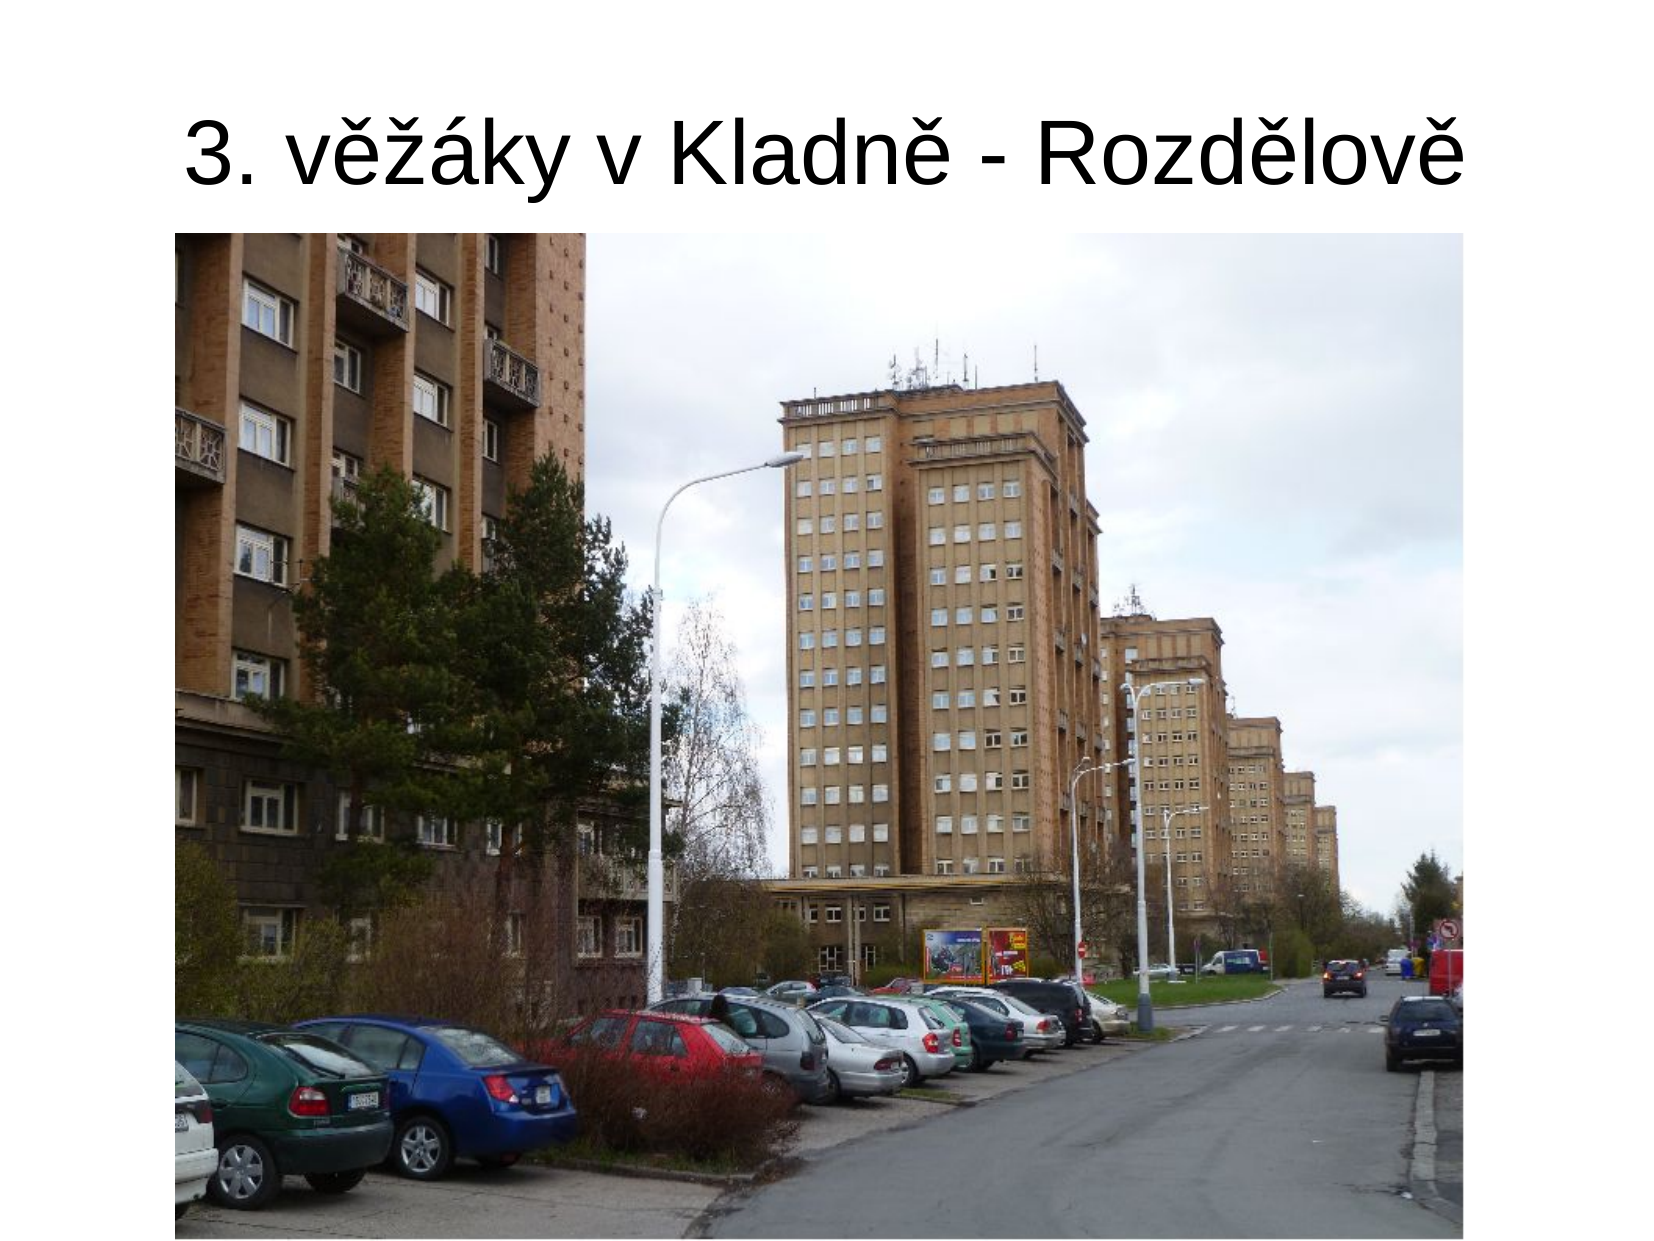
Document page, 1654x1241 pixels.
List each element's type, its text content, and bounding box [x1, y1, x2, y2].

title 3. věžáky v Kladně - Rozdělově [82, 49, 1571, 257]
picture [175, 233, 1465, 1241]
